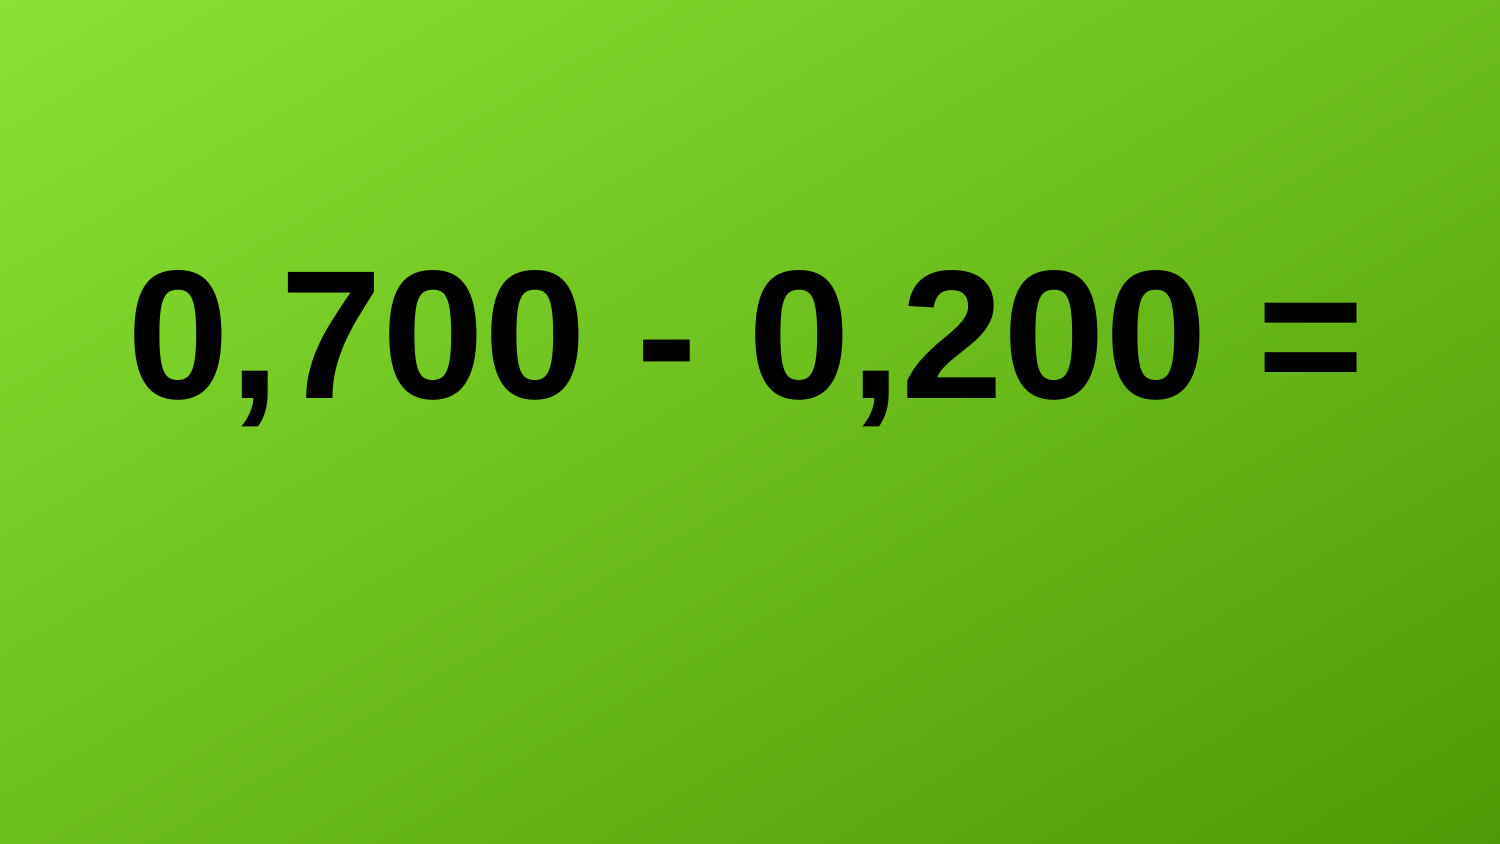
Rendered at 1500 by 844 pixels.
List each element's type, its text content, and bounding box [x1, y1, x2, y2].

title 0,700 - 0,200 = [112, 259, 1388, 450]
